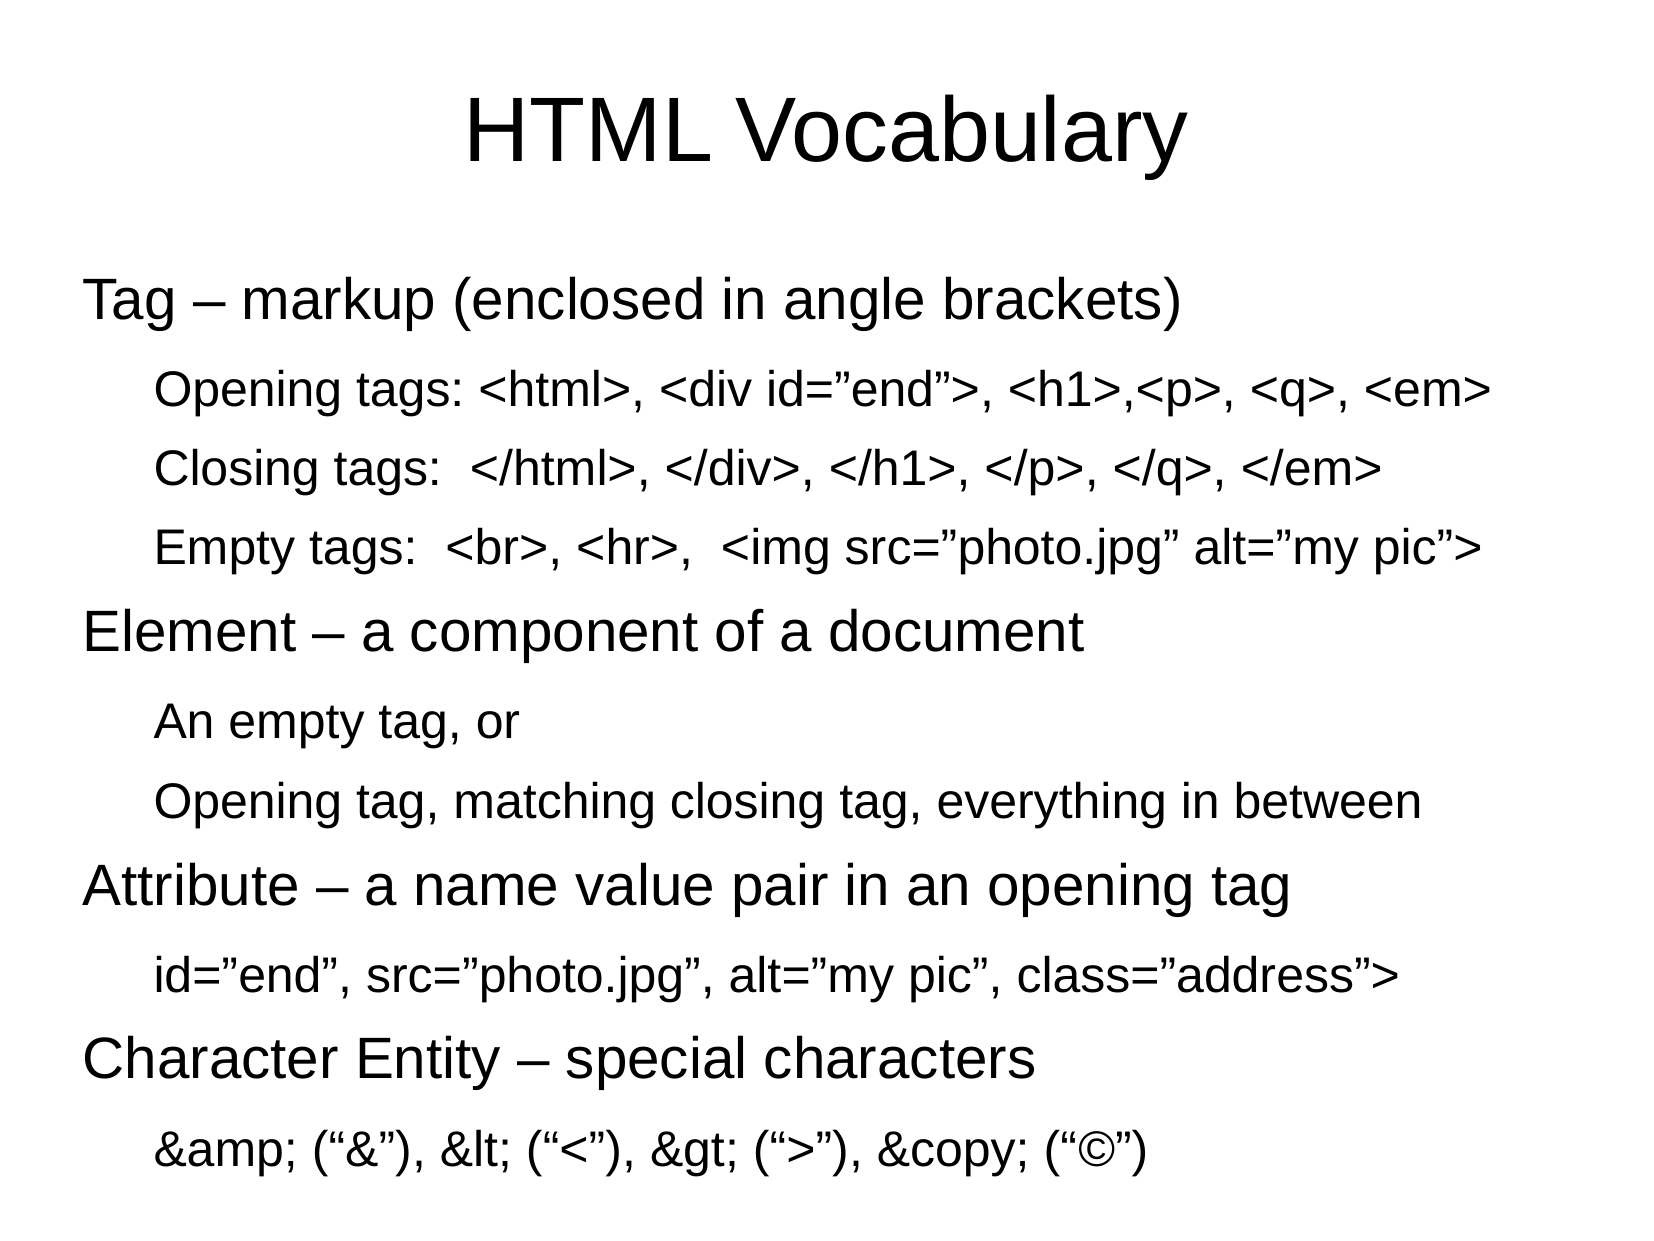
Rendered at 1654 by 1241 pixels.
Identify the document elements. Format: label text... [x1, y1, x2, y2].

list Tag – markup (enclosed in angle brackets) Opening tags: <html>, <div id=”end”>, <h1>,<p>, <q>, <em> Closing tags: </html>, </div>, </h1>, </p>, </q>, </em> Empty tags: <br>, <hr>, <img src=”photo.jpg” alt=”my pic”> Element – a component of a document An empty tag, or Opening tag, matching closing tag, everything in between Attribute – a name value pair in an opening tag id=”end”, src=”photo.jpg”, alt=”my pic”, class=”address”> Character Entity – special characters &amp; (“&”), &lt; (“<”), &gt; (“>”), &copy; (“©”) [82, 266, 1571, 1176]
title HTML Vocabulary [82, 25, 1571, 233]
